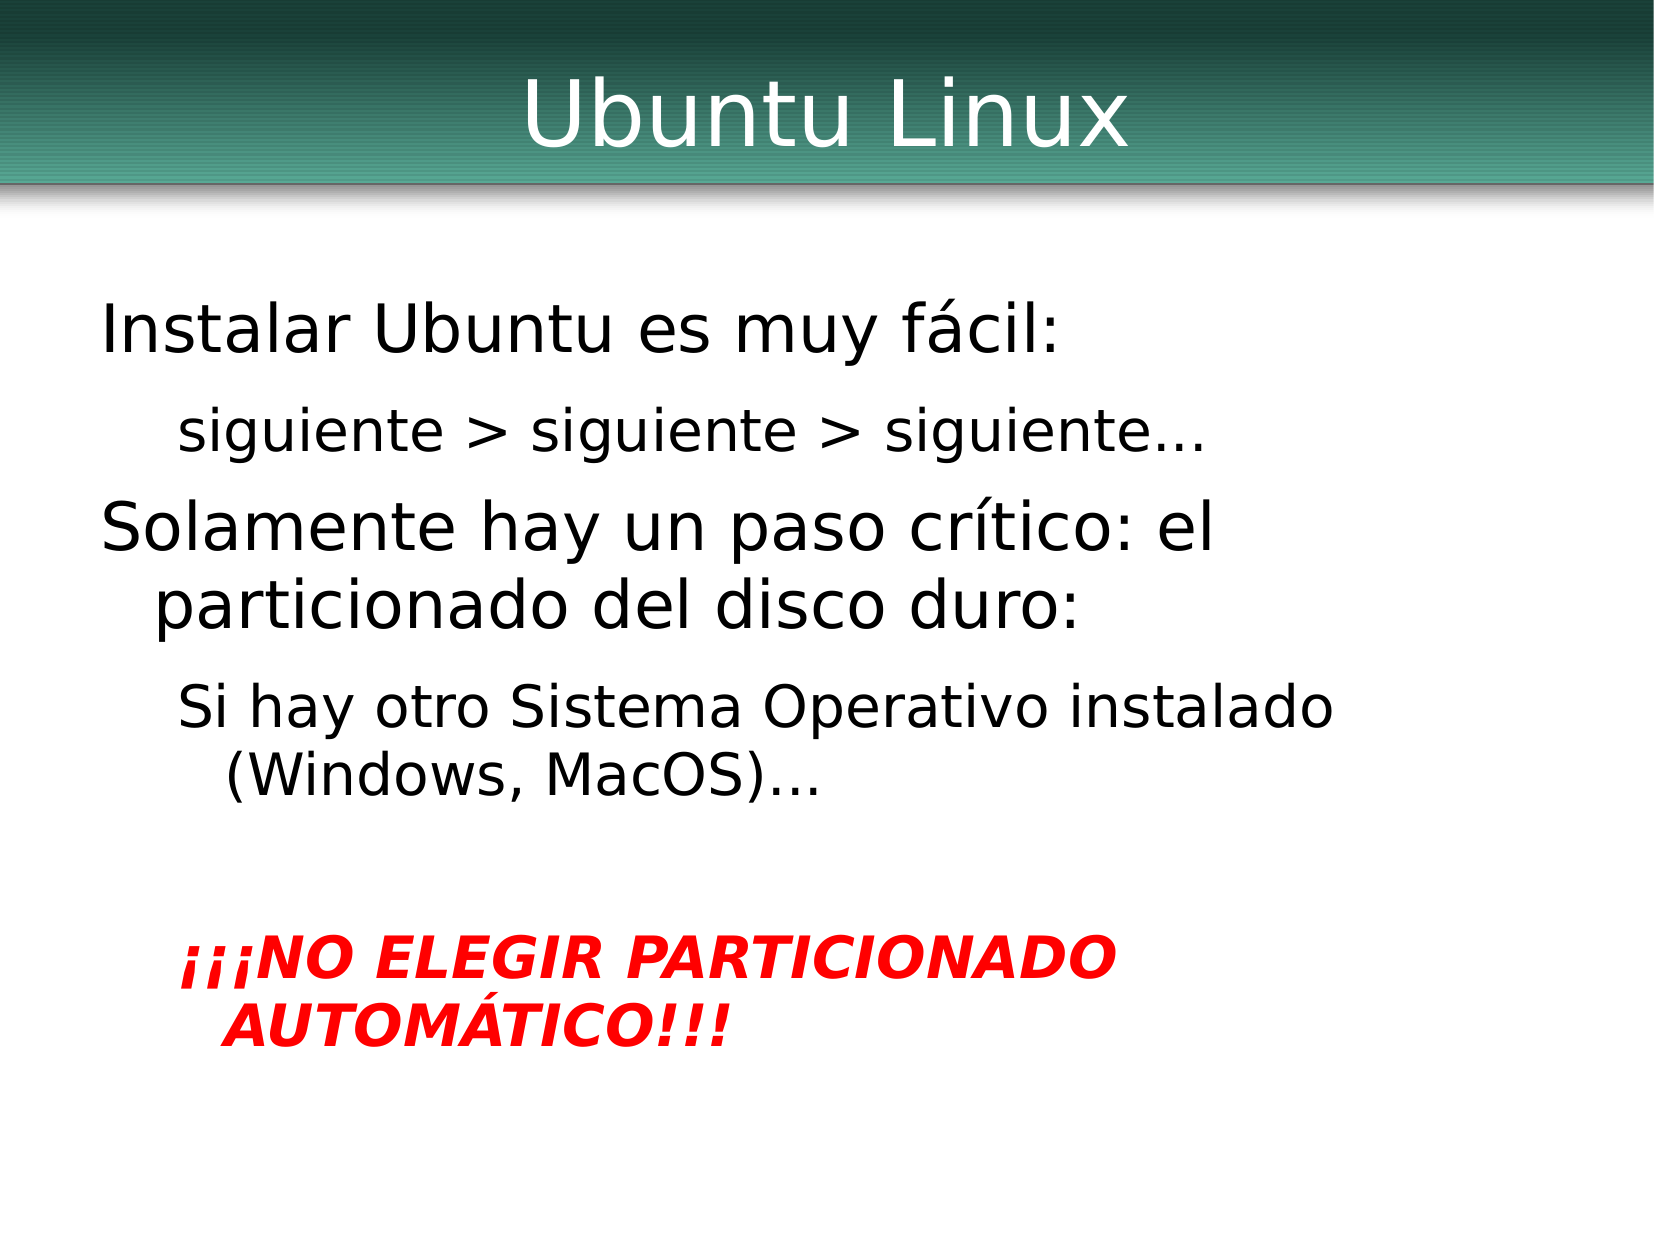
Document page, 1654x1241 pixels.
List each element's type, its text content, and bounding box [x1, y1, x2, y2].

title Ubuntu Linux [82, 11, 1571, 219]
list Instalar Ubuntu es muy fácil: siguiente > siguiente > siguiente... Solamente hay un paso crítico: el particionado del disco duro: Si hay otro Sistema Operativo instalado (Windows, MacOS)... ¡¡¡NO ELEGIR PARTICIONADO AUTOMÁTICO!!! [82, 290, 1571, 1094]
picture [0, 0, 1654, 225]
